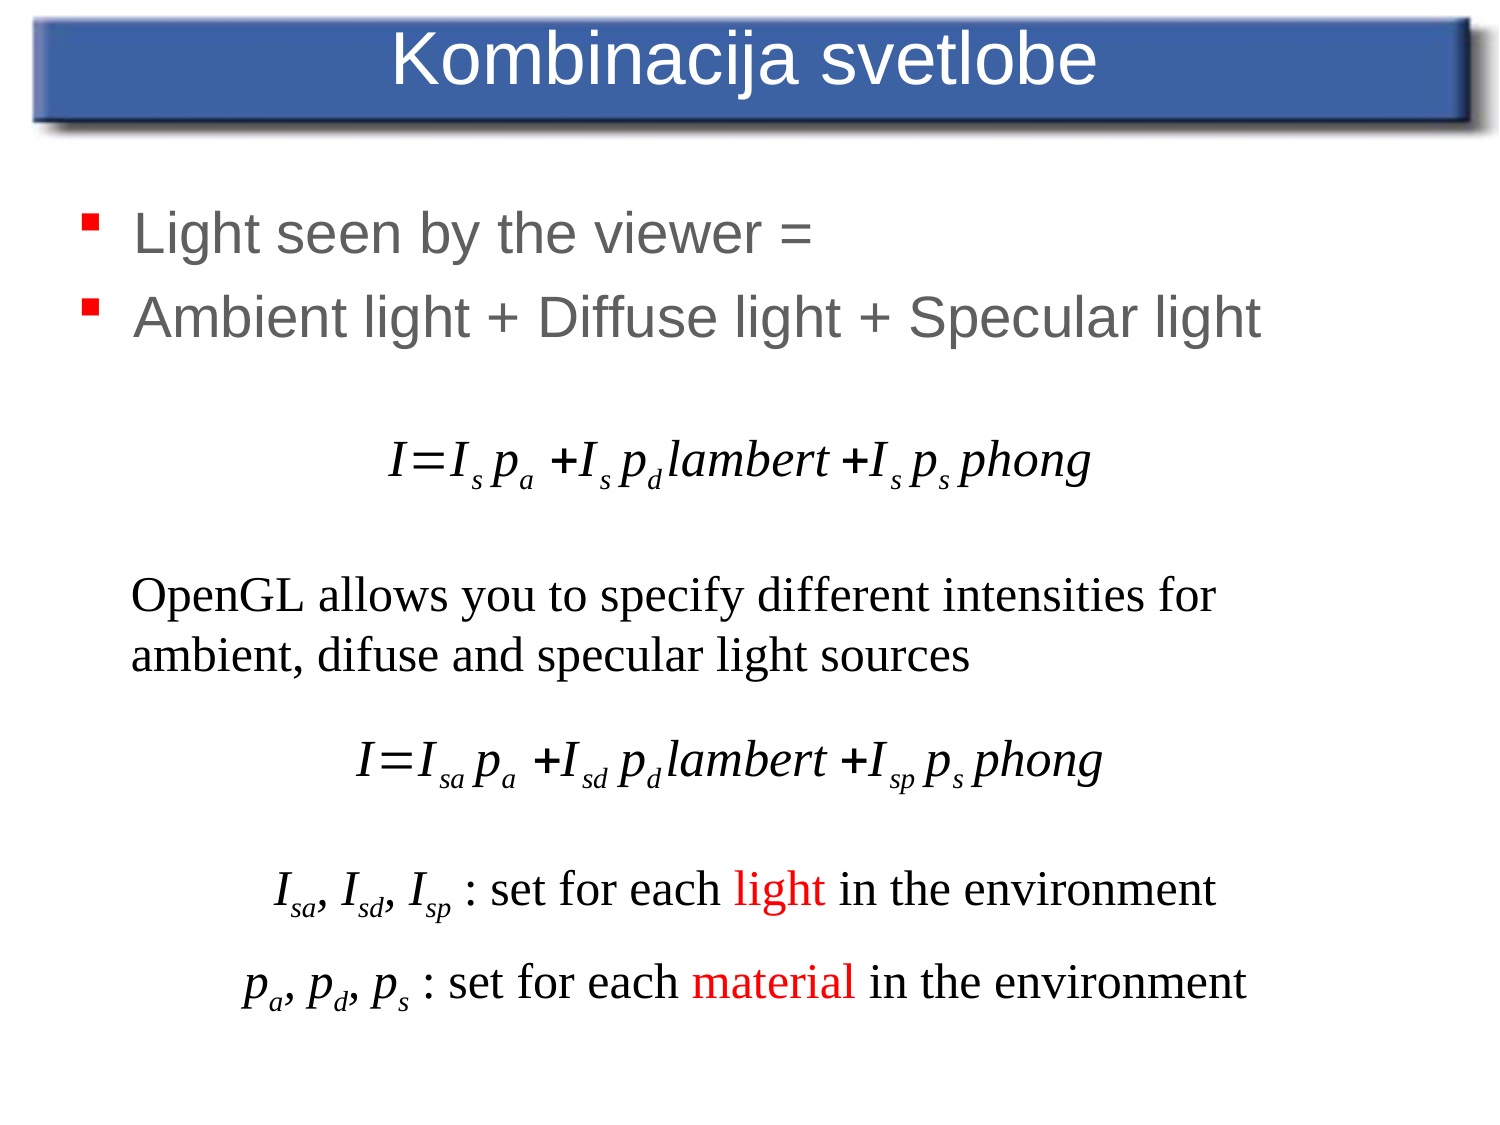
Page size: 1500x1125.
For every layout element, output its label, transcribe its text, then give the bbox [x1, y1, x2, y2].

text_box Isa, Isd, Isp : set for each light in the environment [259, 847, 1241, 932]
chart [383, 430, 1098, 495]
picture [31, 14, 1499, 142]
list Light seen by the viewer = Ambient light + Diffuse light + Specular light [62, 187, 1447, 876]
title Kombinacija svetlobe [107, 0, 1383, 107]
chart [351, 730, 1112, 801]
text_box OpenGL allows you to specify different intensities for ambient, difuse and specular light sources [116, 553, 1403, 690]
text_box pa, pd, ps : set for each material in the environment [229, 941, 1271, 1025]
